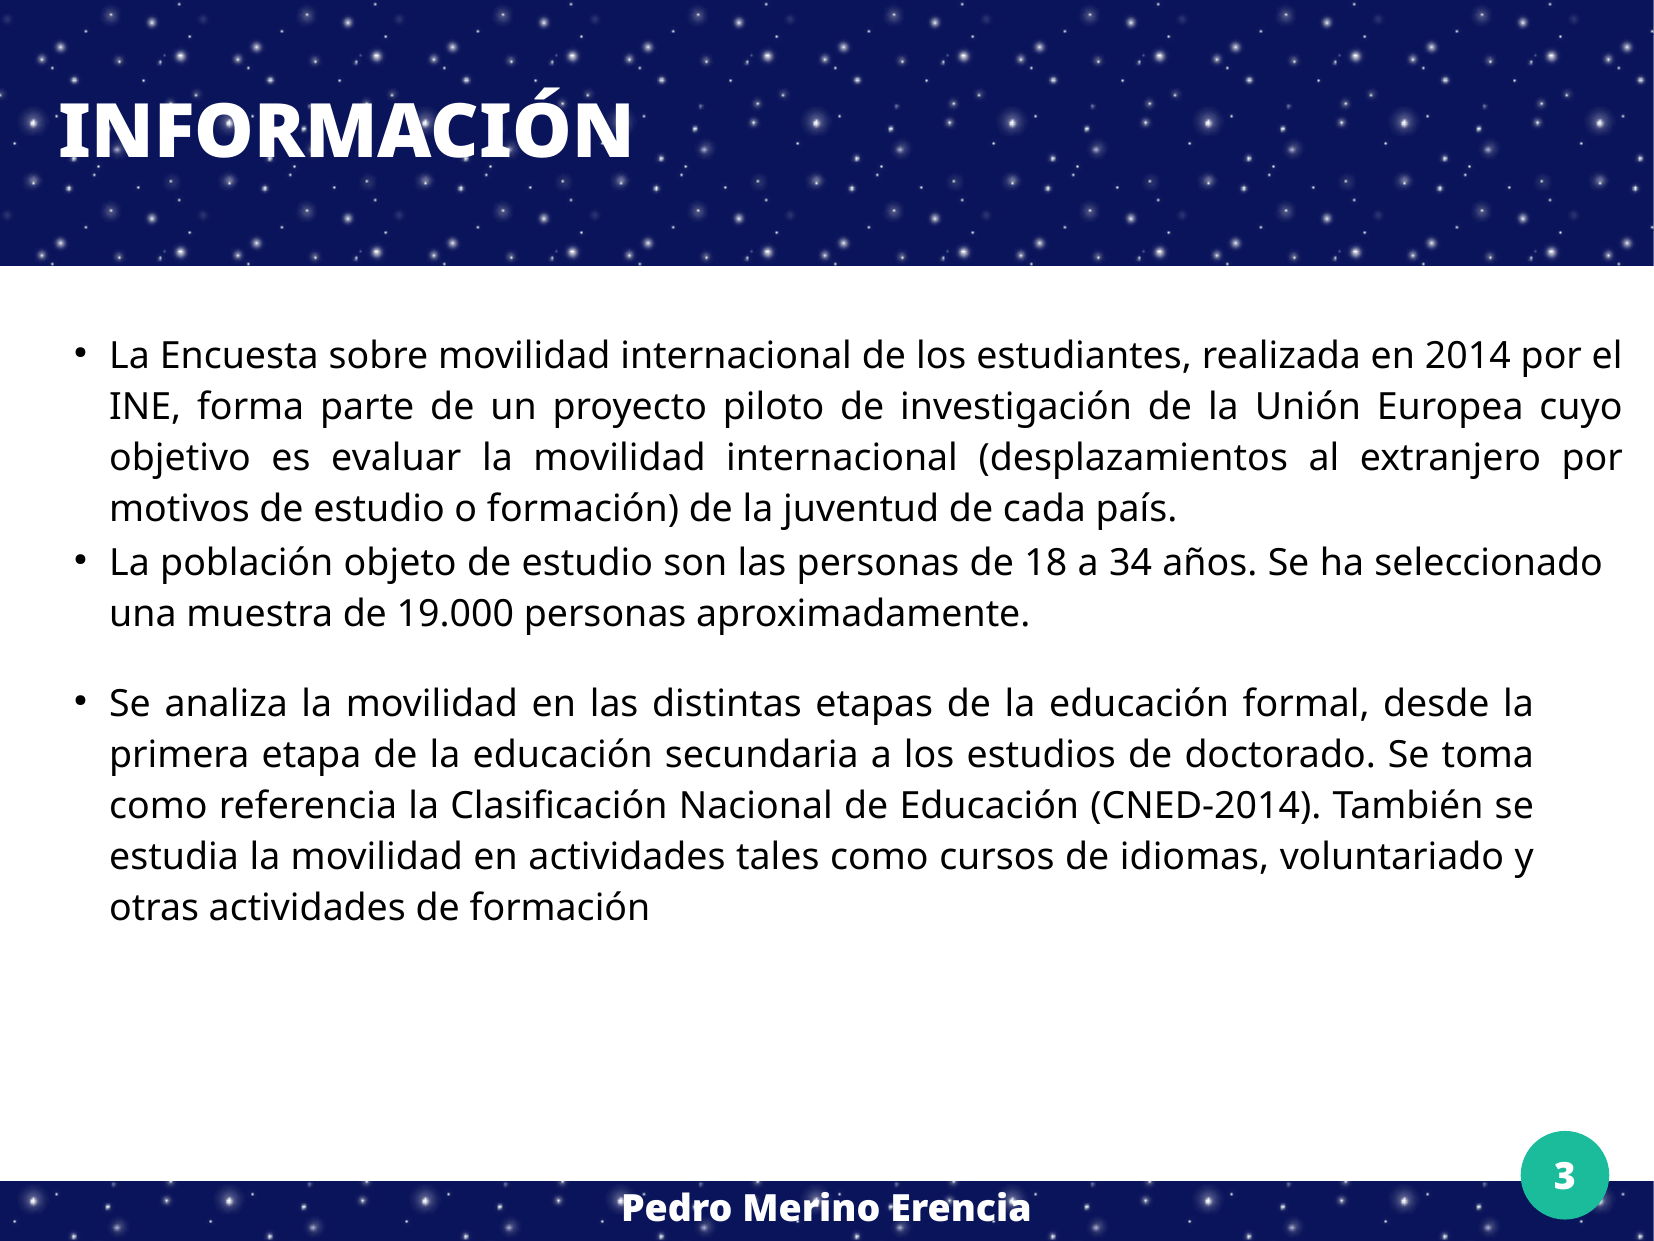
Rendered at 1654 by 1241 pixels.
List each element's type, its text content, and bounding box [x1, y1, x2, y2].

text_box La Encuesta sobre movilidad internacional de los estudiantes, realizada en 2014 por el INE, forma parte de un proyecto piloto de investigación de la Unión Europea cuyo objetivo es evaluar la movilidad internacional (desplazamientos al extranjero por motivos de estudio o formación) de la juventud de cada país. [59, 321, 1640, 502]
text_box Se analiza la movilidad en las distintas etapas de la educación formal, desde la primera etapa de la educación secundaria a los estudios de doctorado. Se toma como referencia la Clasificación Nacional de Educación (CNED-2014). También se estudia la movilidad en actividades tales como cursos de idiomas, voluntariado y otras actividades de formación [59, 668, 1595, 916]
picture [0, 1181, 1654, 1241]
title INFORMACIÓN [59, 49, 1595, 207]
picture [0, 0, 1654, 266]
text_box La población objeto de estudio son las personas de 18 a 34 años. Se ha seleccionado una muestra de 19.000 personas aproximadamente. [59, 527, 1625, 626]
